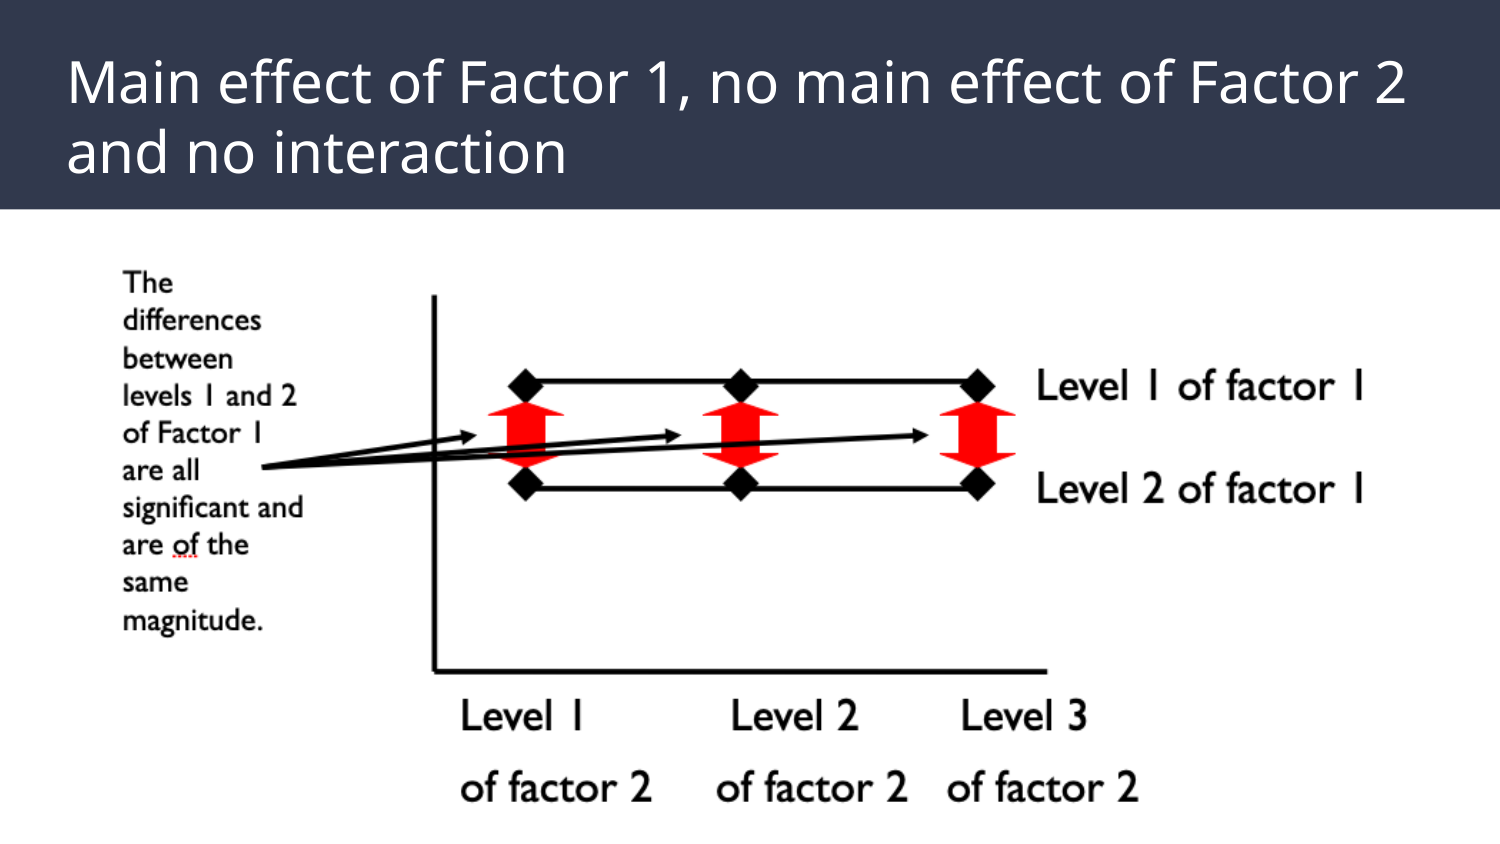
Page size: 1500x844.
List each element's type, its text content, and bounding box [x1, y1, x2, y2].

title Main effect of Factor 1, no main effect of Factor 2 and no interaction [51, 29, 1449, 186]
picture [107, 223, 1393, 832]
